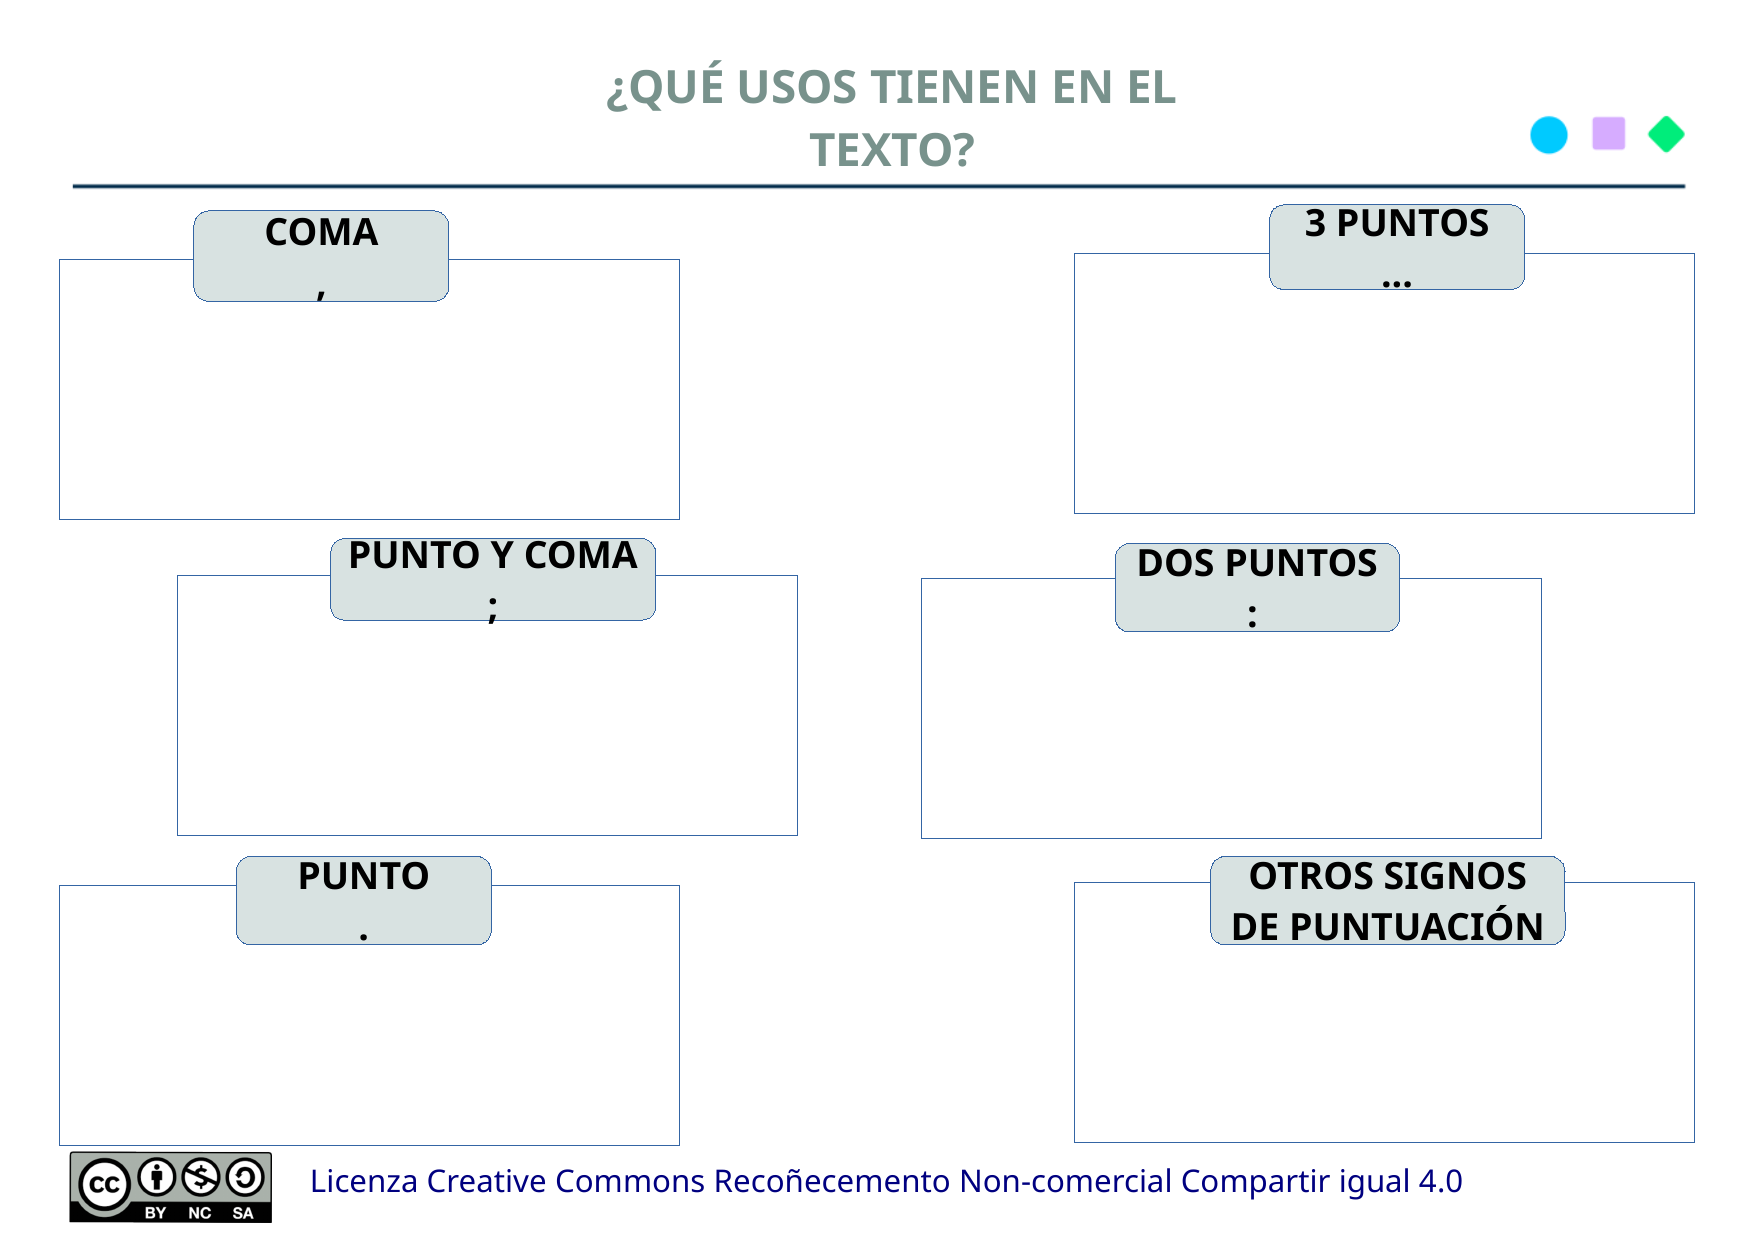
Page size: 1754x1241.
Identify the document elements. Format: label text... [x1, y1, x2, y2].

text_box [59, 885, 680, 1146]
text_box OTROS SIGNOS DE PUNTUACIÓN [1210, 856, 1566, 945]
text_box Licenza Creative Commons Recoñecemento Non-comercial Compartir igual 4.0 [295, 1151, 1595, 1211]
picture [59, 88, 1695, 211]
text_box 3 PUNTOS ... [1269, 204, 1525, 290]
text_box [59, 259, 680, 520]
picture [69, 1151, 272, 1223]
text_box [1074, 882, 1695, 1143]
text_box [177, 575, 798, 836]
text_box [921, 578, 1542, 839]
text_box COMA , [193, 210, 449, 302]
text_box PUNTO . [236, 856, 492, 945]
title ¿QUÉ USOS TIENEN EN EL TEXTO? [517, 60, 1267, 175]
text_box DOS PUNTOS : [1115, 543, 1400, 632]
text_box [1074, 253, 1695, 514]
text_box PUNTO Y COMA ; [330, 538, 656, 621]
